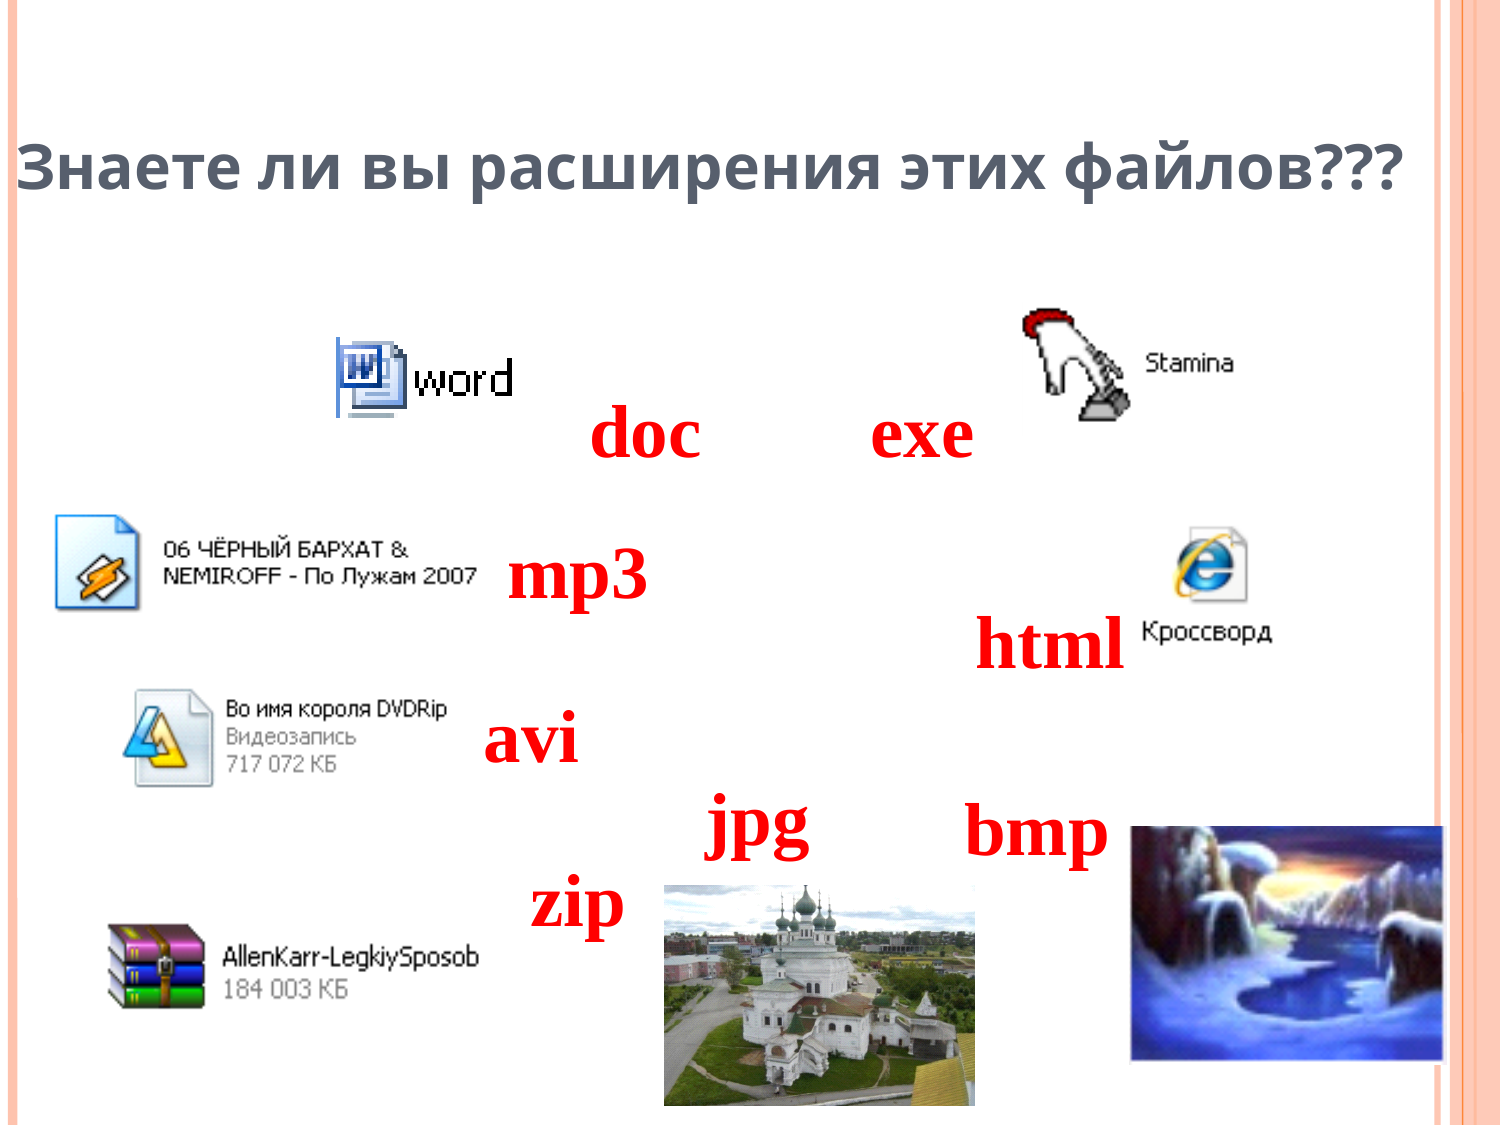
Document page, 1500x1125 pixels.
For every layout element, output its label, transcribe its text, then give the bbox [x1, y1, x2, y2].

text_box avi [473, 680, 668, 785]
text_box exe [855, 375, 1031, 480]
text_box zip [516, 844, 668, 949]
picture [1127, 503, 1292, 680]
picture [1021, 302, 1264, 436]
picture [40, 501, 502, 621]
text_box bmp [949, 773, 1160, 878]
text_box html [961, 586, 1148, 691]
picture [109, 679, 473, 794]
picture [1129, 826, 1447, 1065]
picture [664, 885, 975, 1106]
picture [336, 337, 596, 418]
text_box doc [574, 375, 738, 480]
title Знаете ли вы расширения этих файлов??? [0, 54, 1421, 210]
text_box mp3 [502, 516, 668, 621]
picture [95, 915, 502, 1034]
text_box jpg [691, 763, 843, 868]
